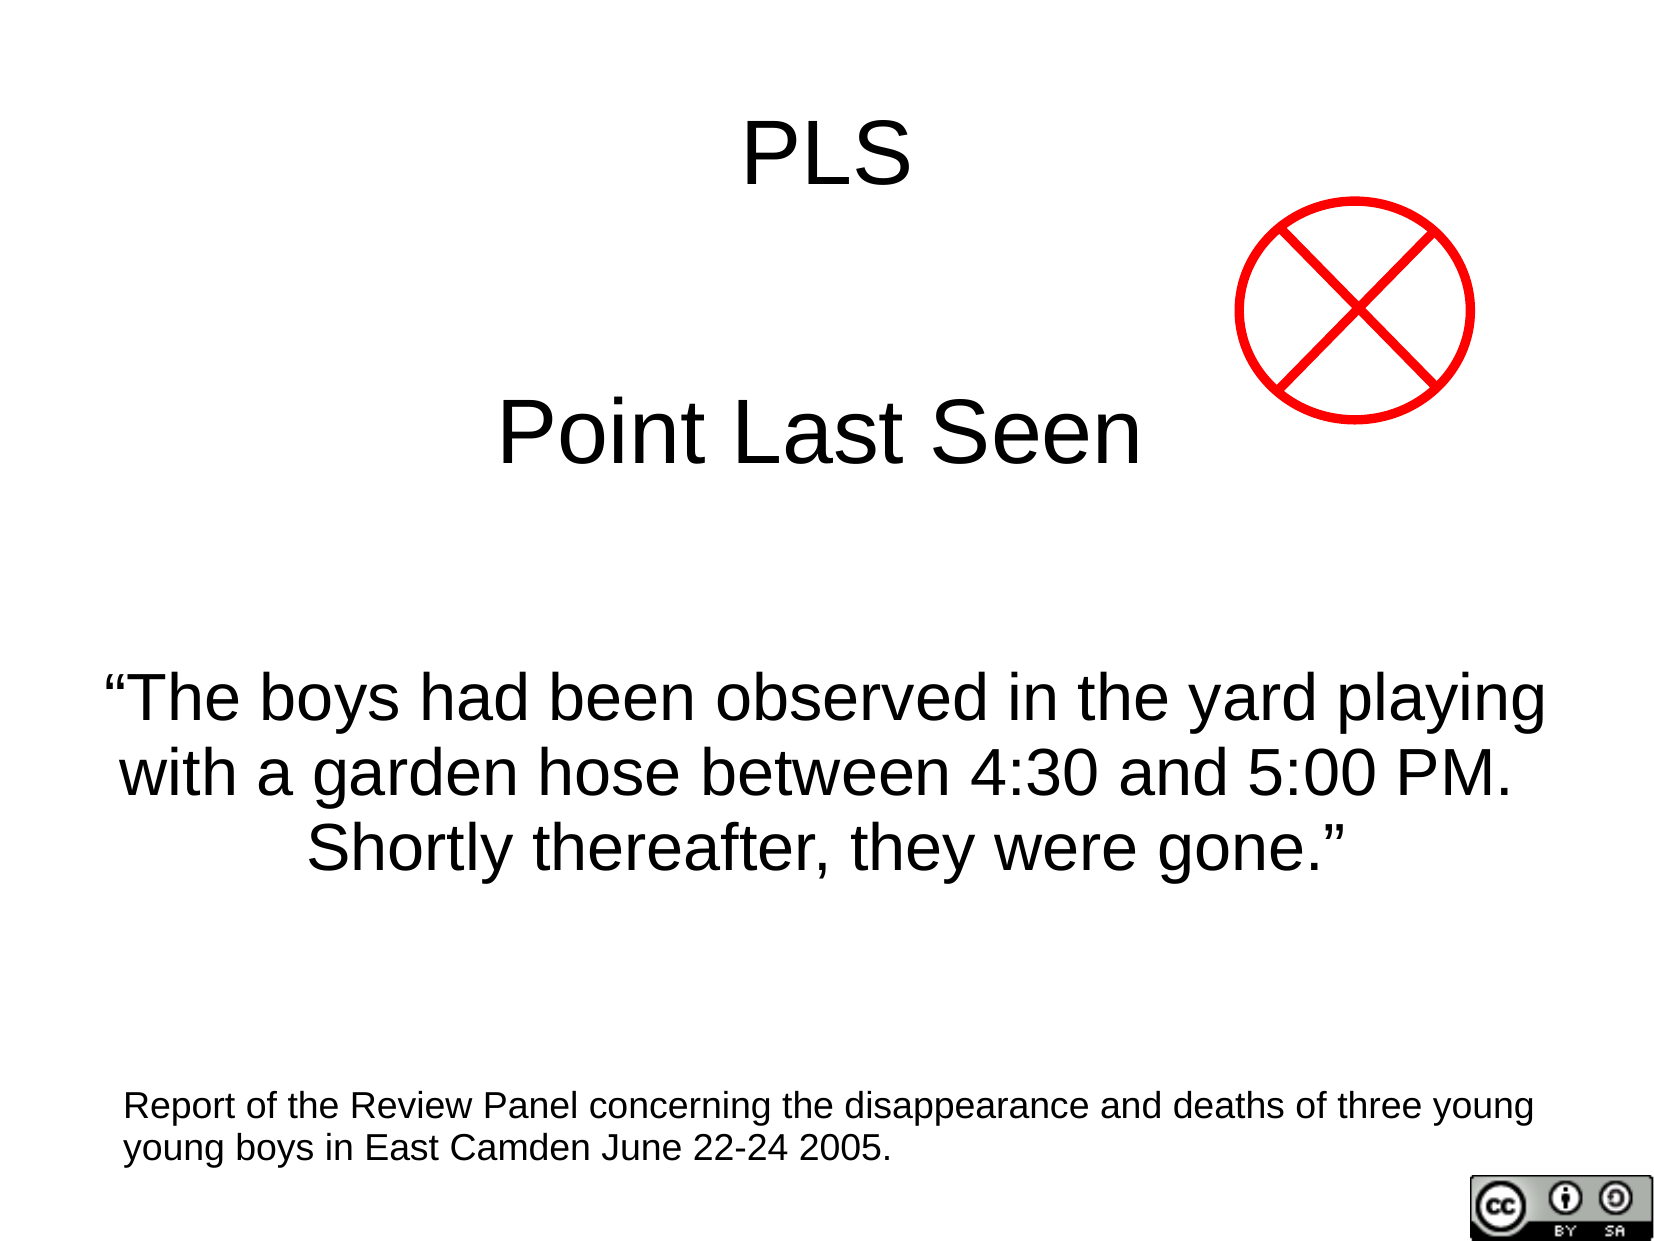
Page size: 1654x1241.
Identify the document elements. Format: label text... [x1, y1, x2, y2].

subtitle “The boys had been observed in the yard playing with a garden hose between 4:30 and 5:00 PM. Shortly thereafter, they were gone.” [82, 535, 1571, 1010]
picture [1470, 1175, 1654, 1241]
text_box Report of the Review Panel concerning the disappearance and deaths of three young young boys in East Camden June 22-24 2005. [108, 1076, 1551, 1176]
title Point Last Seen [76, 328, 1565, 536]
title PLS [82, 49, 1571, 257]
picture [1233, 195, 1477, 426]
